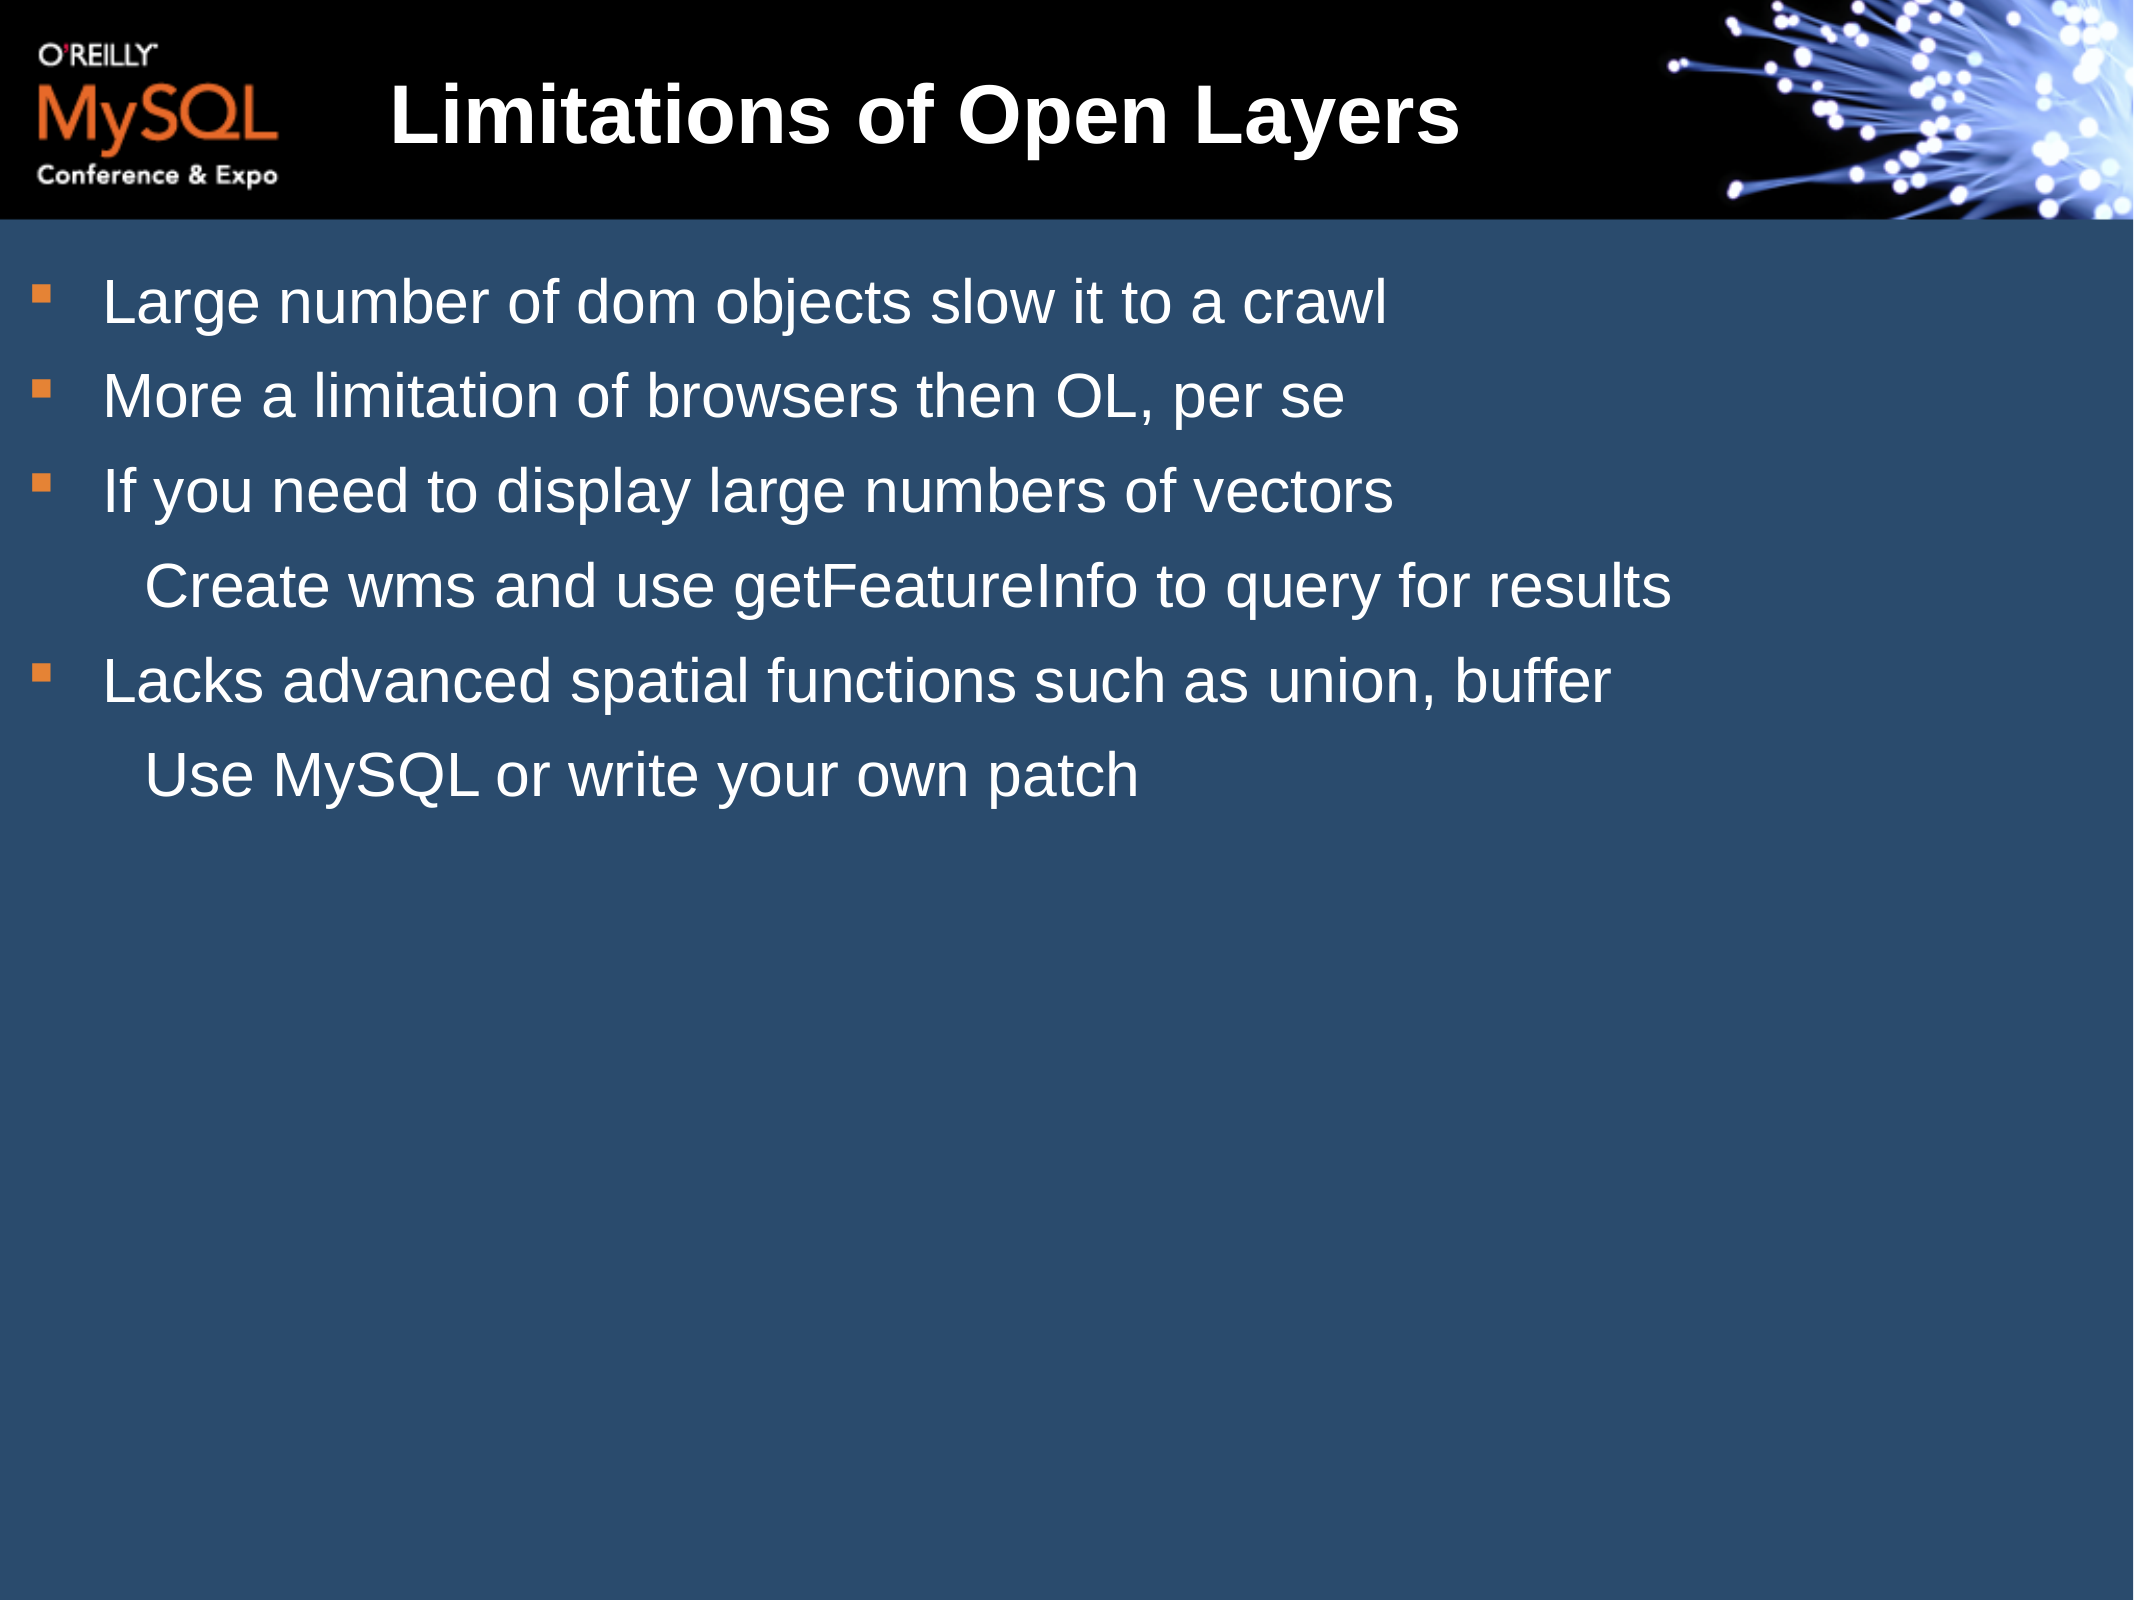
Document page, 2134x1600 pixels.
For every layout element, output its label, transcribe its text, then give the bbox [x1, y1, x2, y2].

list Large number of dom objects slow it to a crawl More a limitation of browsers then OL, per se If you need to display large numbers of vectors Create wms and use getFeatureInfo to query for results Lacks advanced spatial functions such as union, buffer Use MySQL or write your own patch [0, 258, 2100, 1333]
title Limitations of Open Layers [381, 36, 2103, 193]
picture [0, 0, 2134, 1600]
